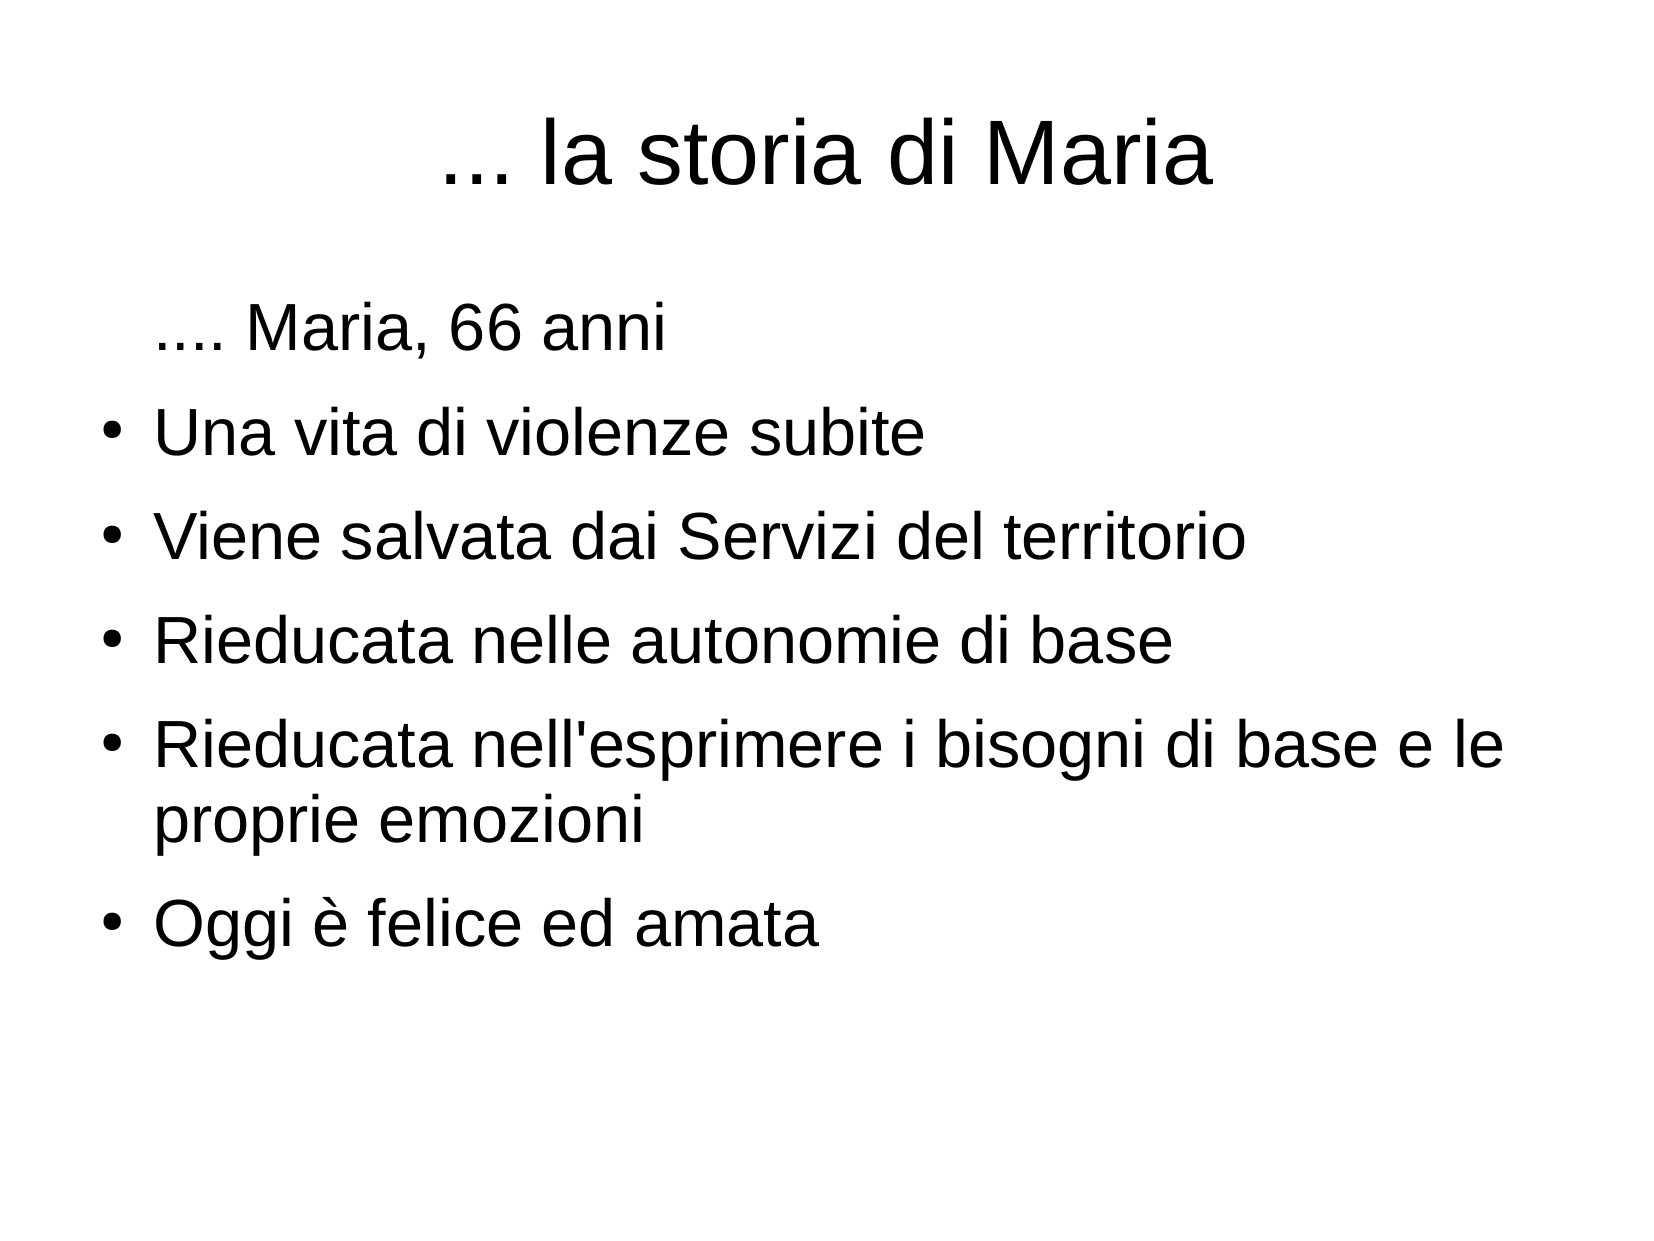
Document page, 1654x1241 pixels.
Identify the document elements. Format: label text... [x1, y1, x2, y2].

list .... Maria, 66 anni Una vita di violenze subite Viene salvata dai Servizi del territorio Rieducata nelle autonomie di base Rieducata nell'esprimere i bisogni di base e le proprie emozioni Oggi è felice ed amata [82, 290, 1571, 1109]
title ... la storia di Maria [82, 49, 1571, 257]
